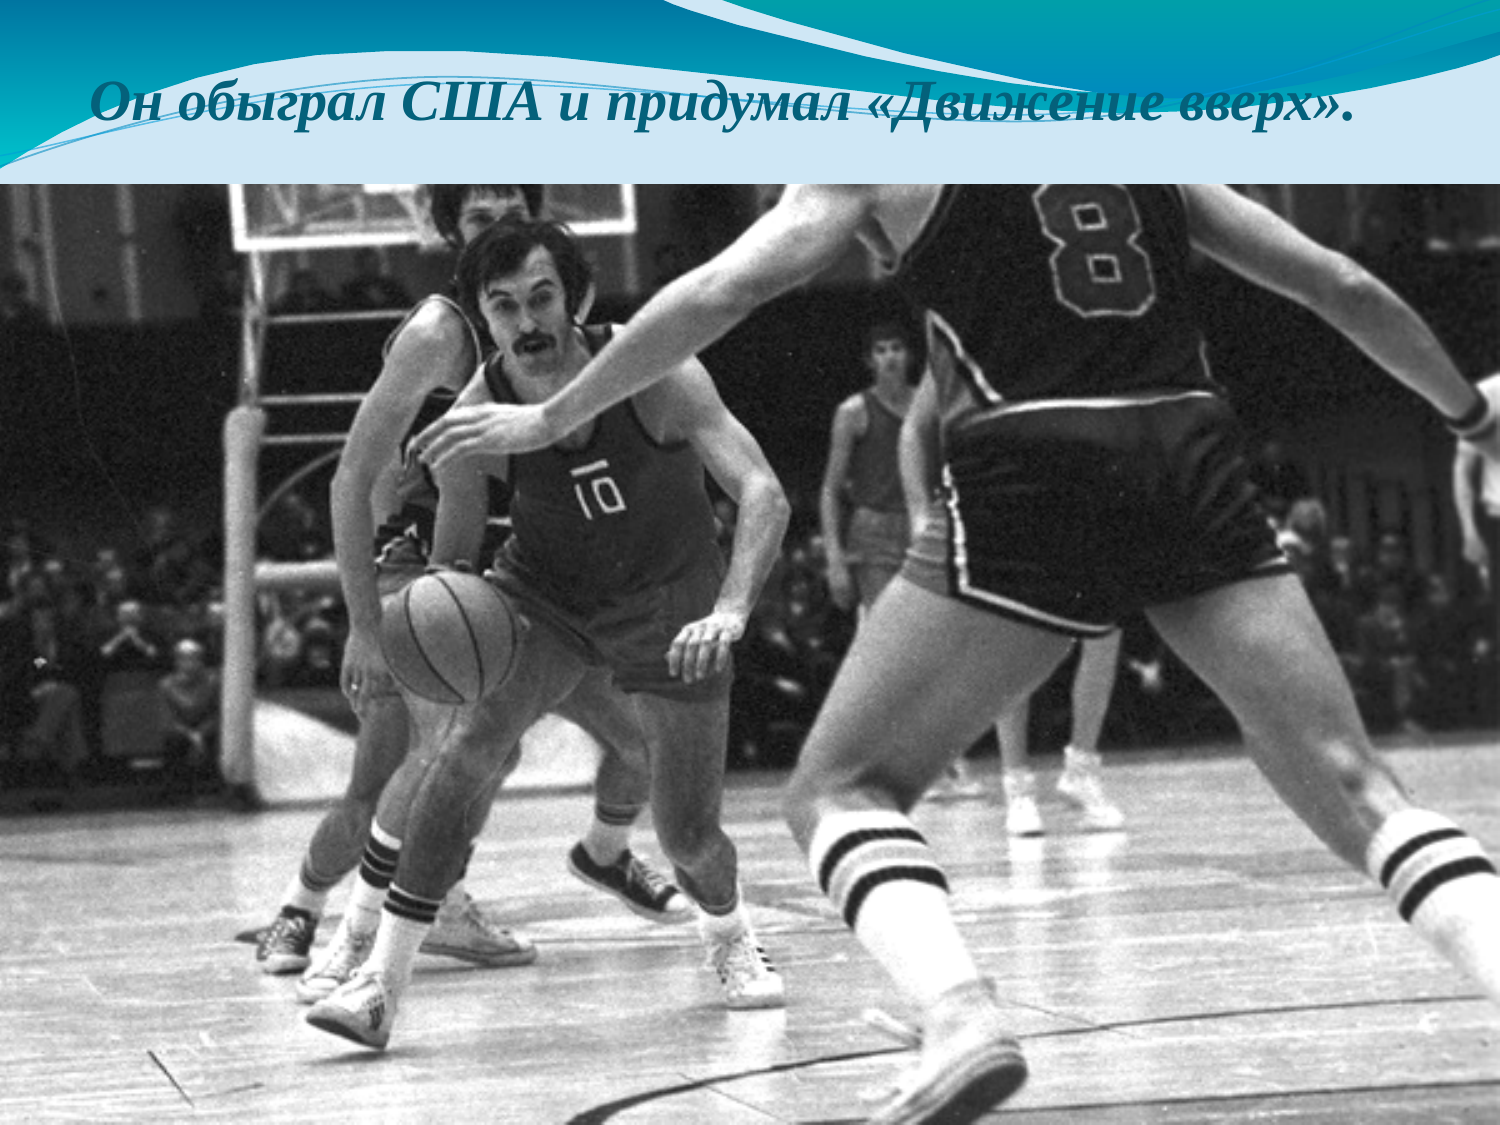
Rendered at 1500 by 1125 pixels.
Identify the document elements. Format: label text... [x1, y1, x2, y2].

picture [0, 184, 1500, 1125]
title Он обыграл США и придумал «Движение вверх». [75, 54, 1425, 184]
